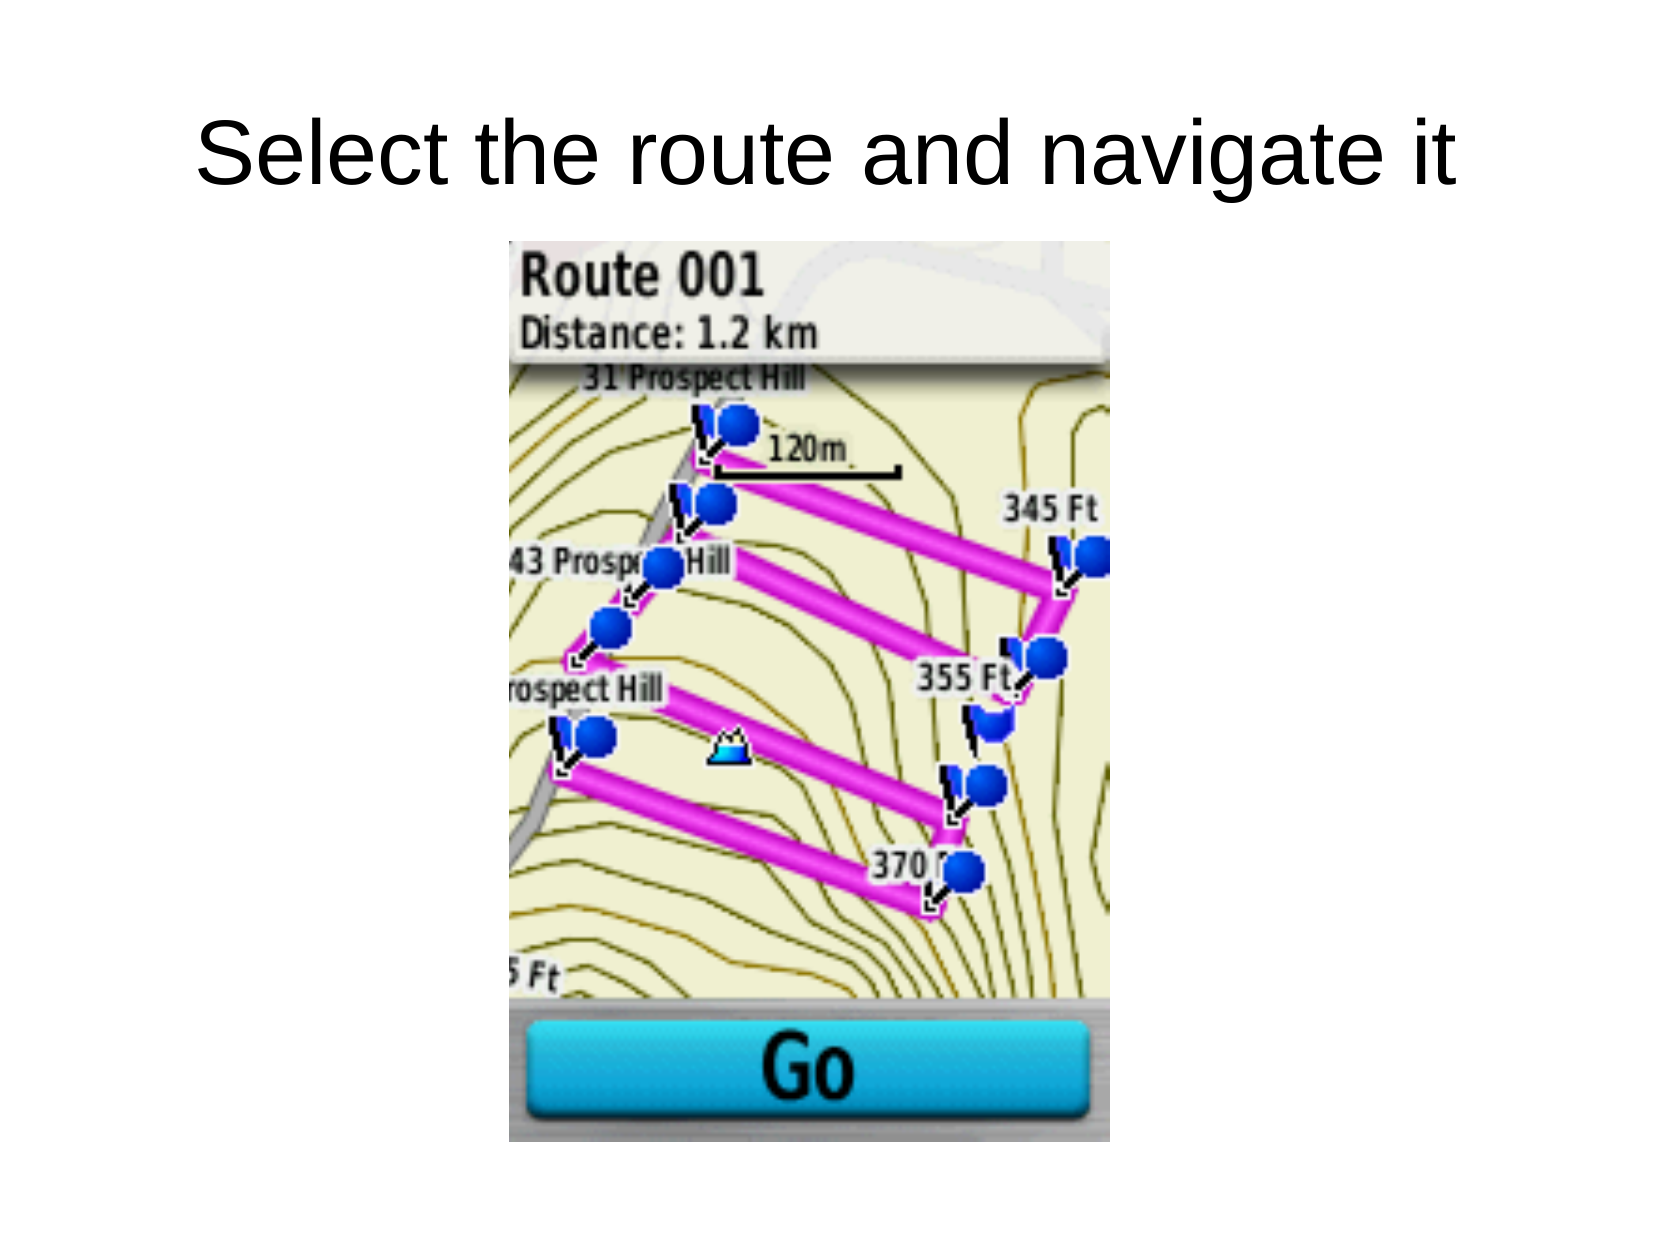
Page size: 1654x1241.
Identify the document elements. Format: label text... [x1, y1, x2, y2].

picture [509, 241, 1110, 1142]
title Select the route and navigate it [82, 49, 1571, 257]
